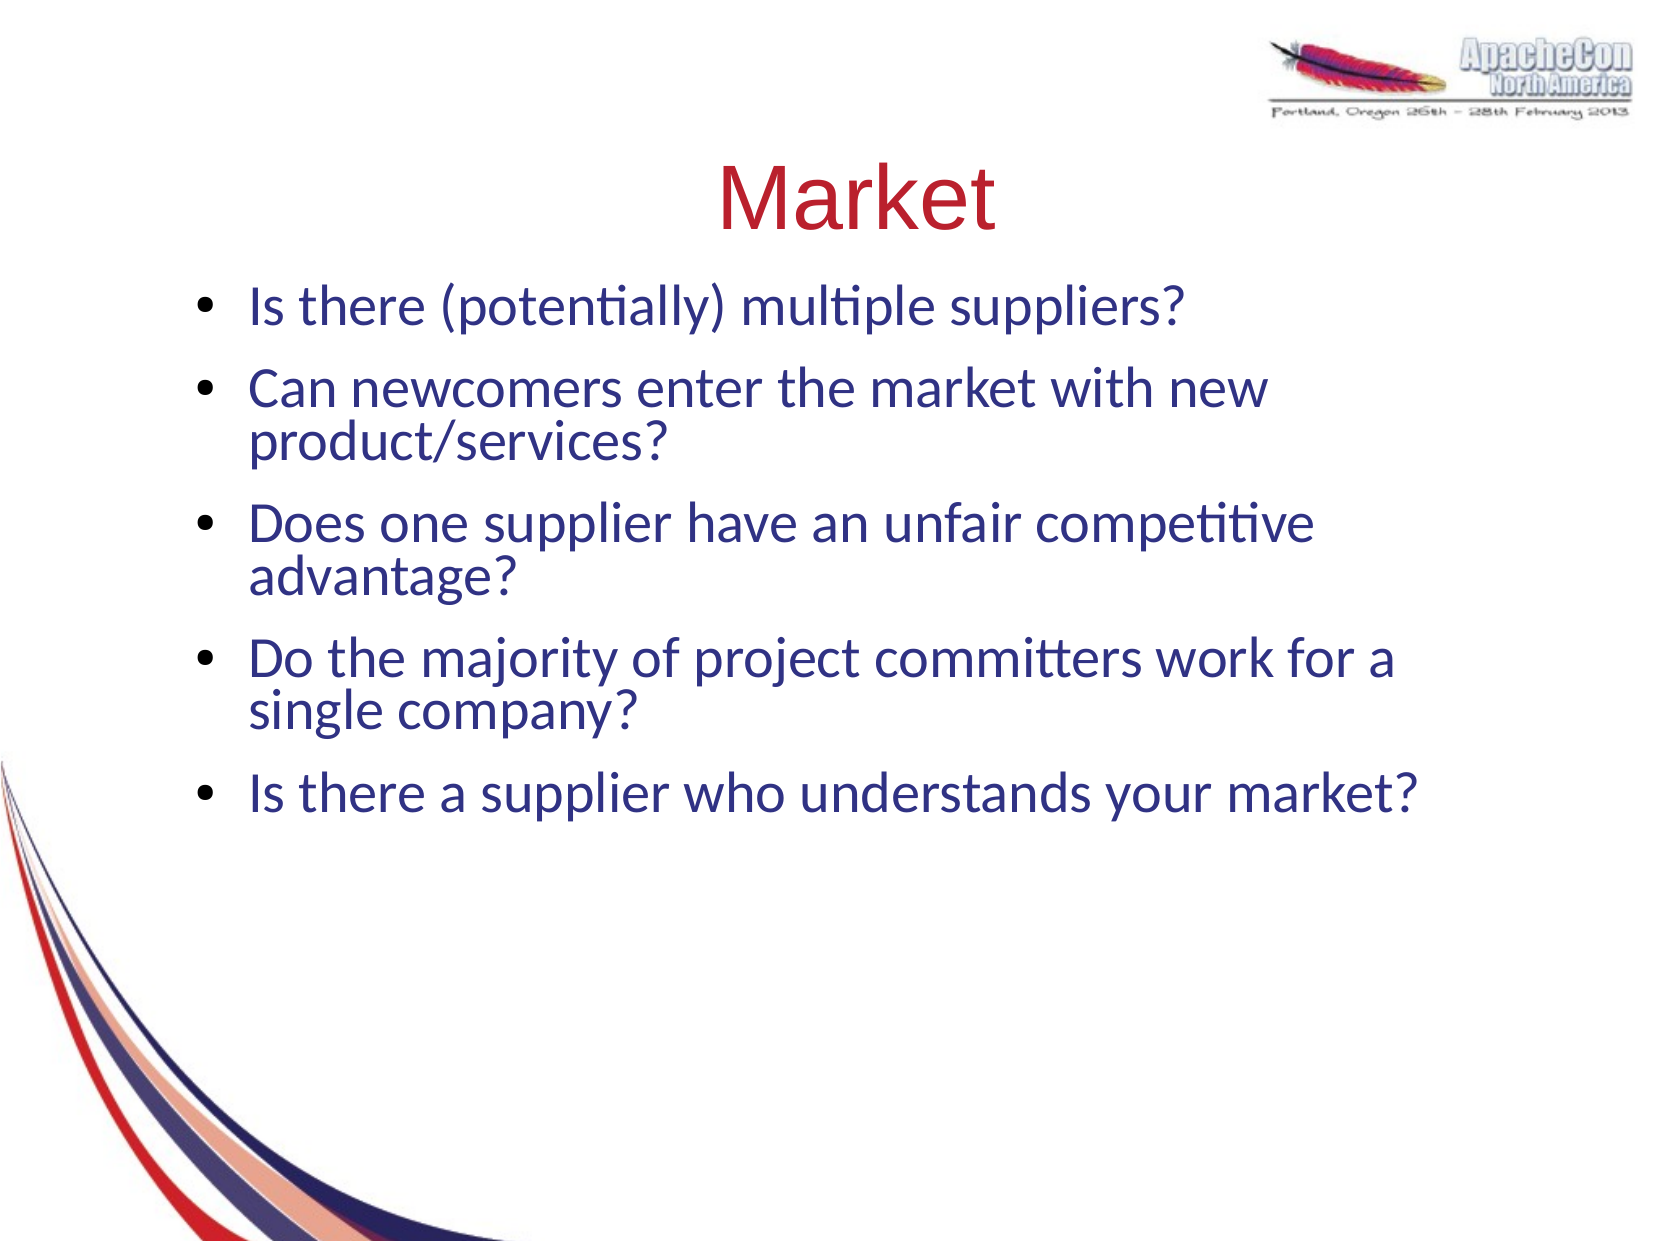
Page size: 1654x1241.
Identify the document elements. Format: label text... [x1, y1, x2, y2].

picture [0, 0, 1654, 1241]
title Market [177, 141, 1536, 254]
list Is there (potentially) multiple suppliers? Can newcomers enter the market with new product/services? Does one supplier have an unfair competitive advantage? Do the majority of project committers work for a single company? Is there a supplier who understands your market? [177, 283, 1536, 1003]
